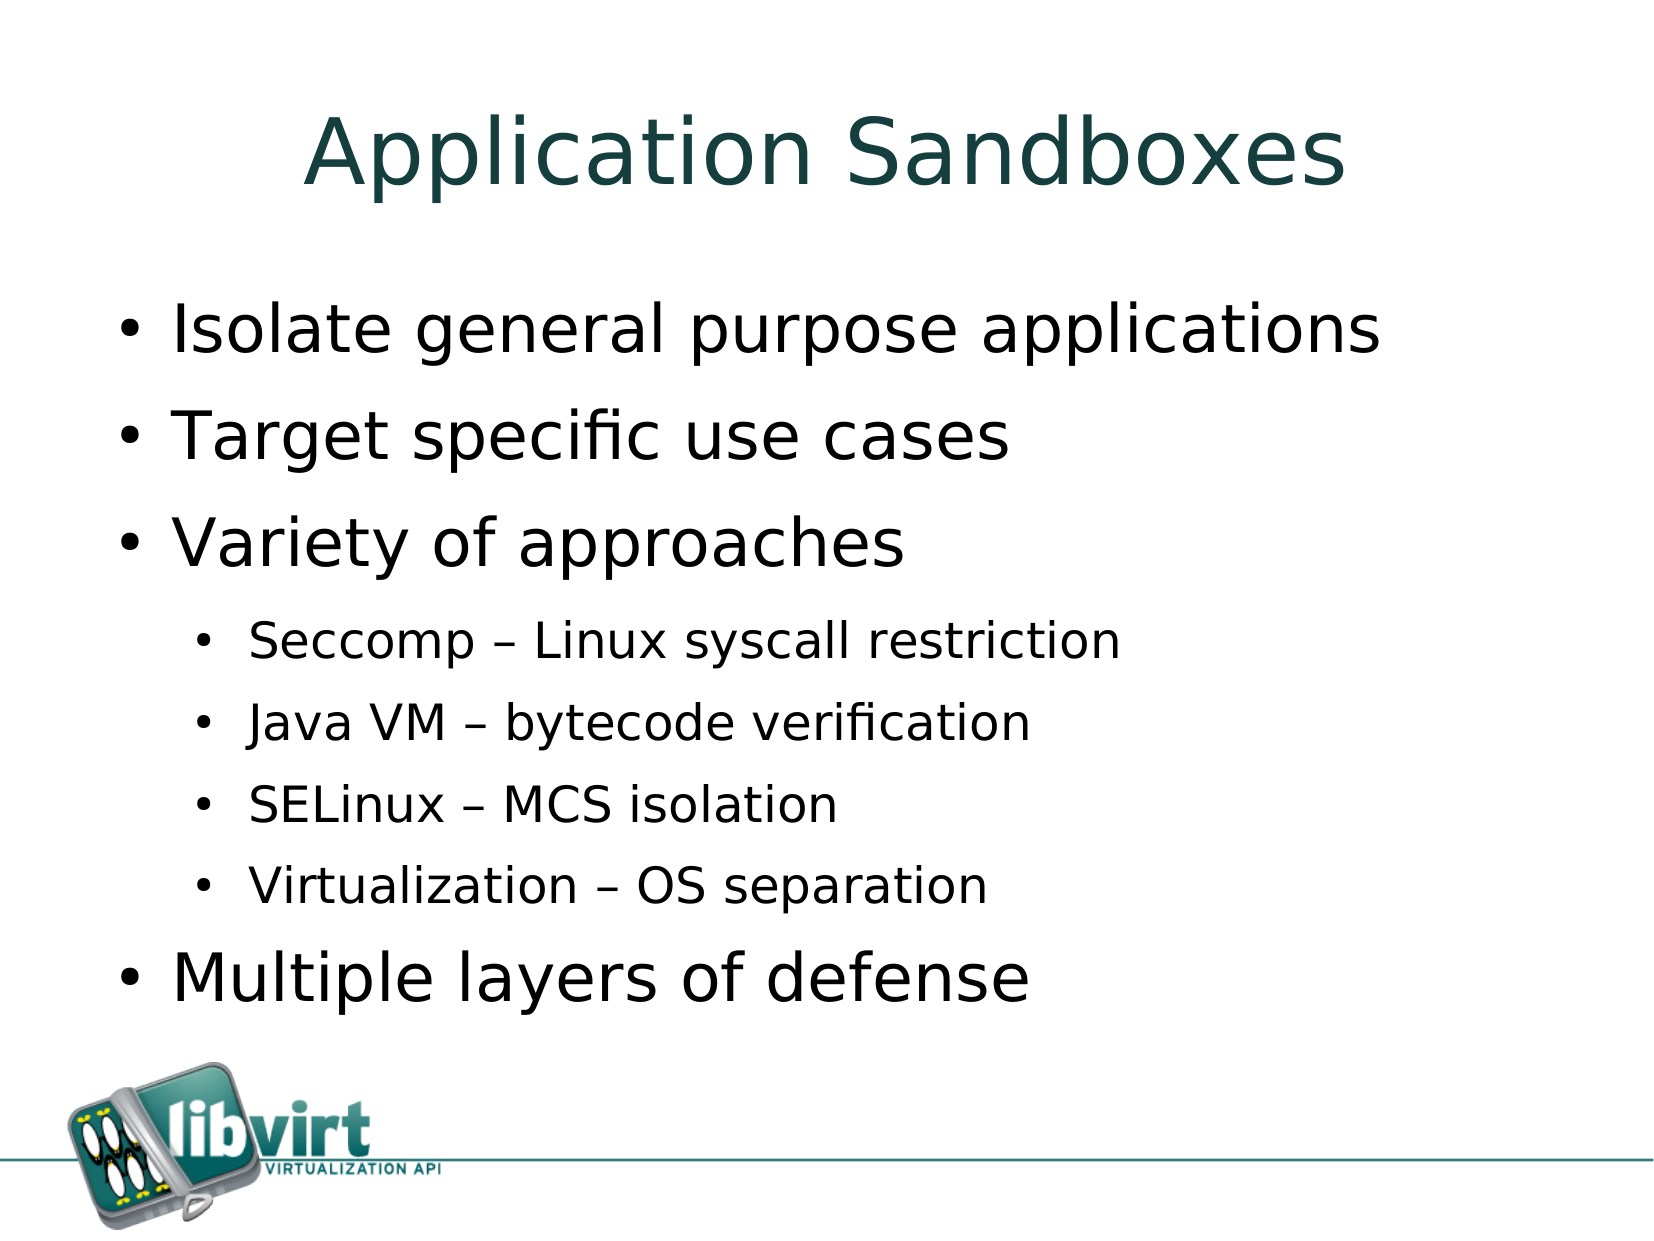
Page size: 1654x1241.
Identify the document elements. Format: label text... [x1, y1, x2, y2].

title Application Sandboxes [82, 49, 1571, 257]
list Isolate general purpose applications Target specific use cases Variety of approaches Seccomp – Linux syscall restriction Java VM – bytecode verification SELinux – MCS isolation Virtualization – OS separation Multiple layers of defense [82, 290, 1571, 1062]
picture [0, 1062, 1654, 1230]
